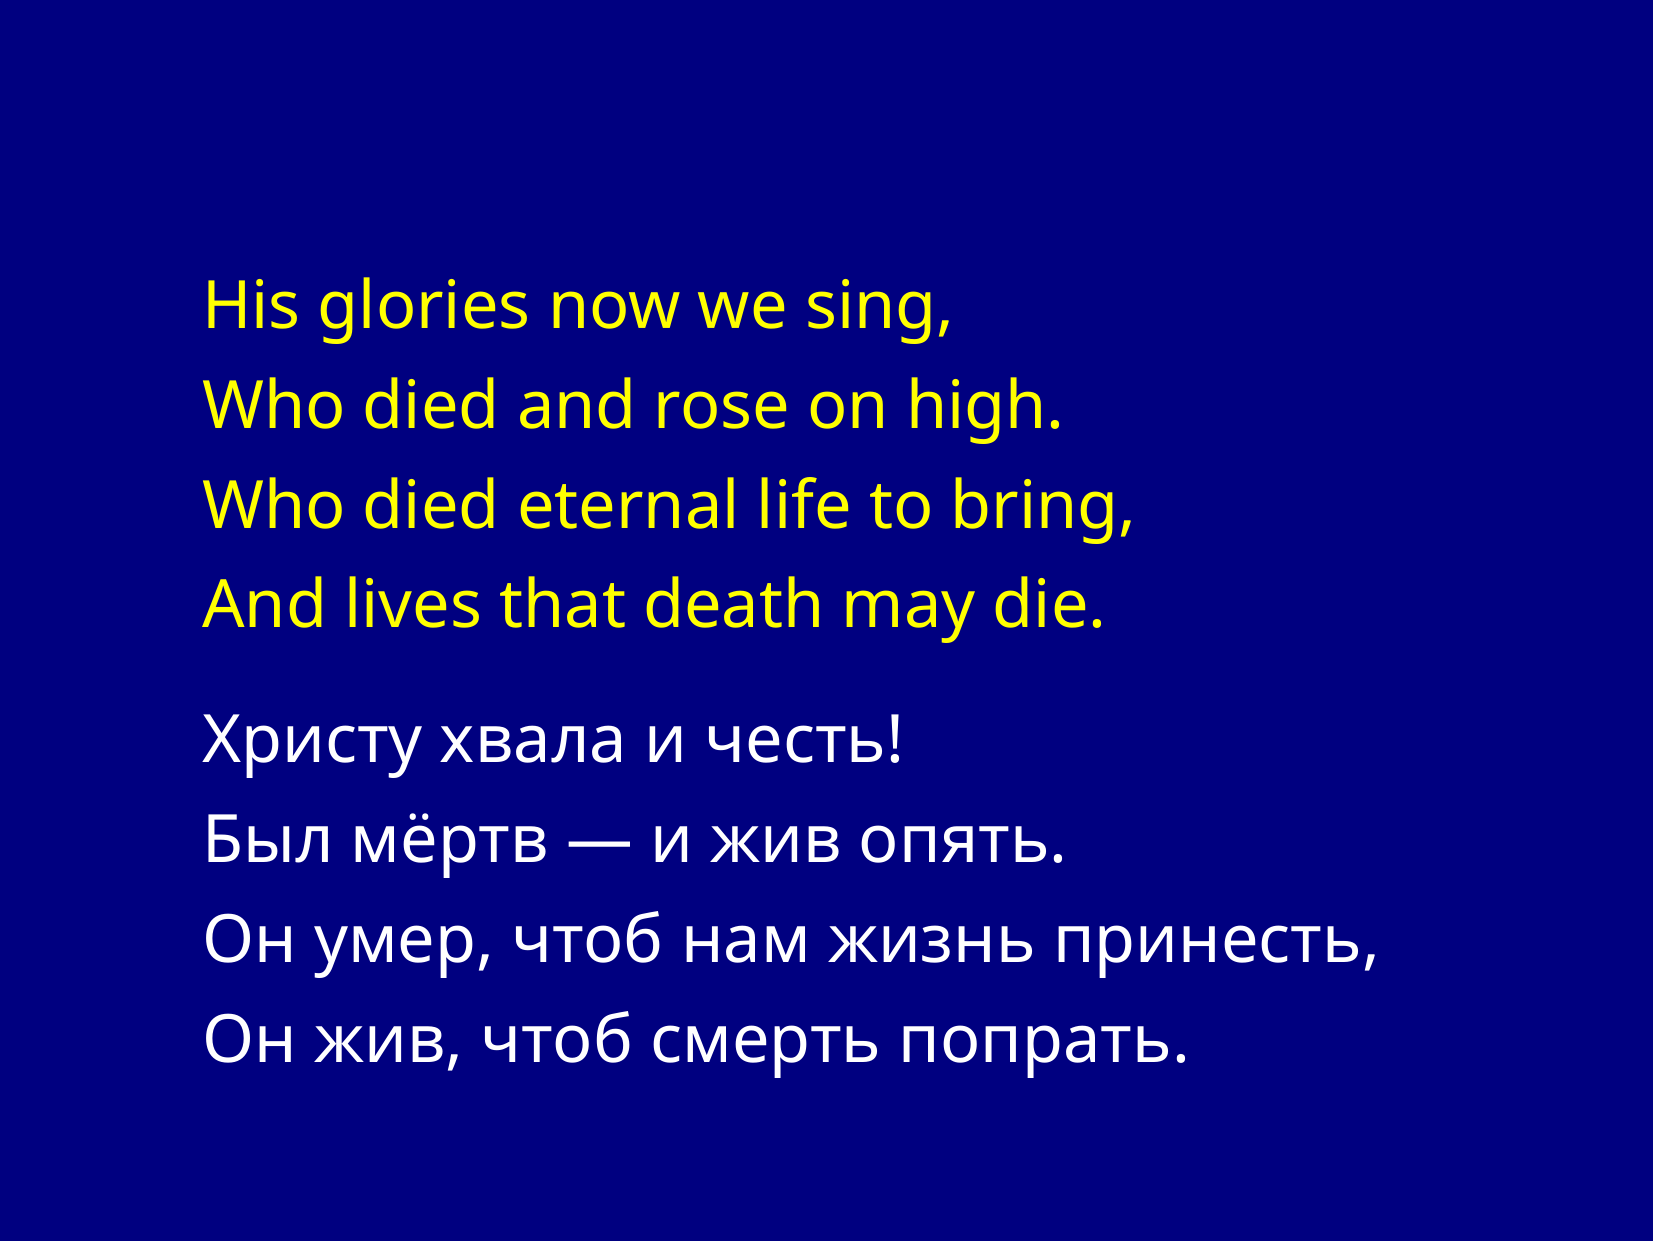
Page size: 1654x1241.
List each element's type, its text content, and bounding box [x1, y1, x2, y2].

text_box Христу хвала и честь! Был мёртв ― и жив опять. Он умер, чтоб нам жизнь принесть, Он жив, чтоб смерть попрать. [75, 675, 1576, 1163]
text_box His glories now we sing, Who died and rose on high. Who died eternal life to bring, And lives that death may die. [75, 150, 1651, 638]
